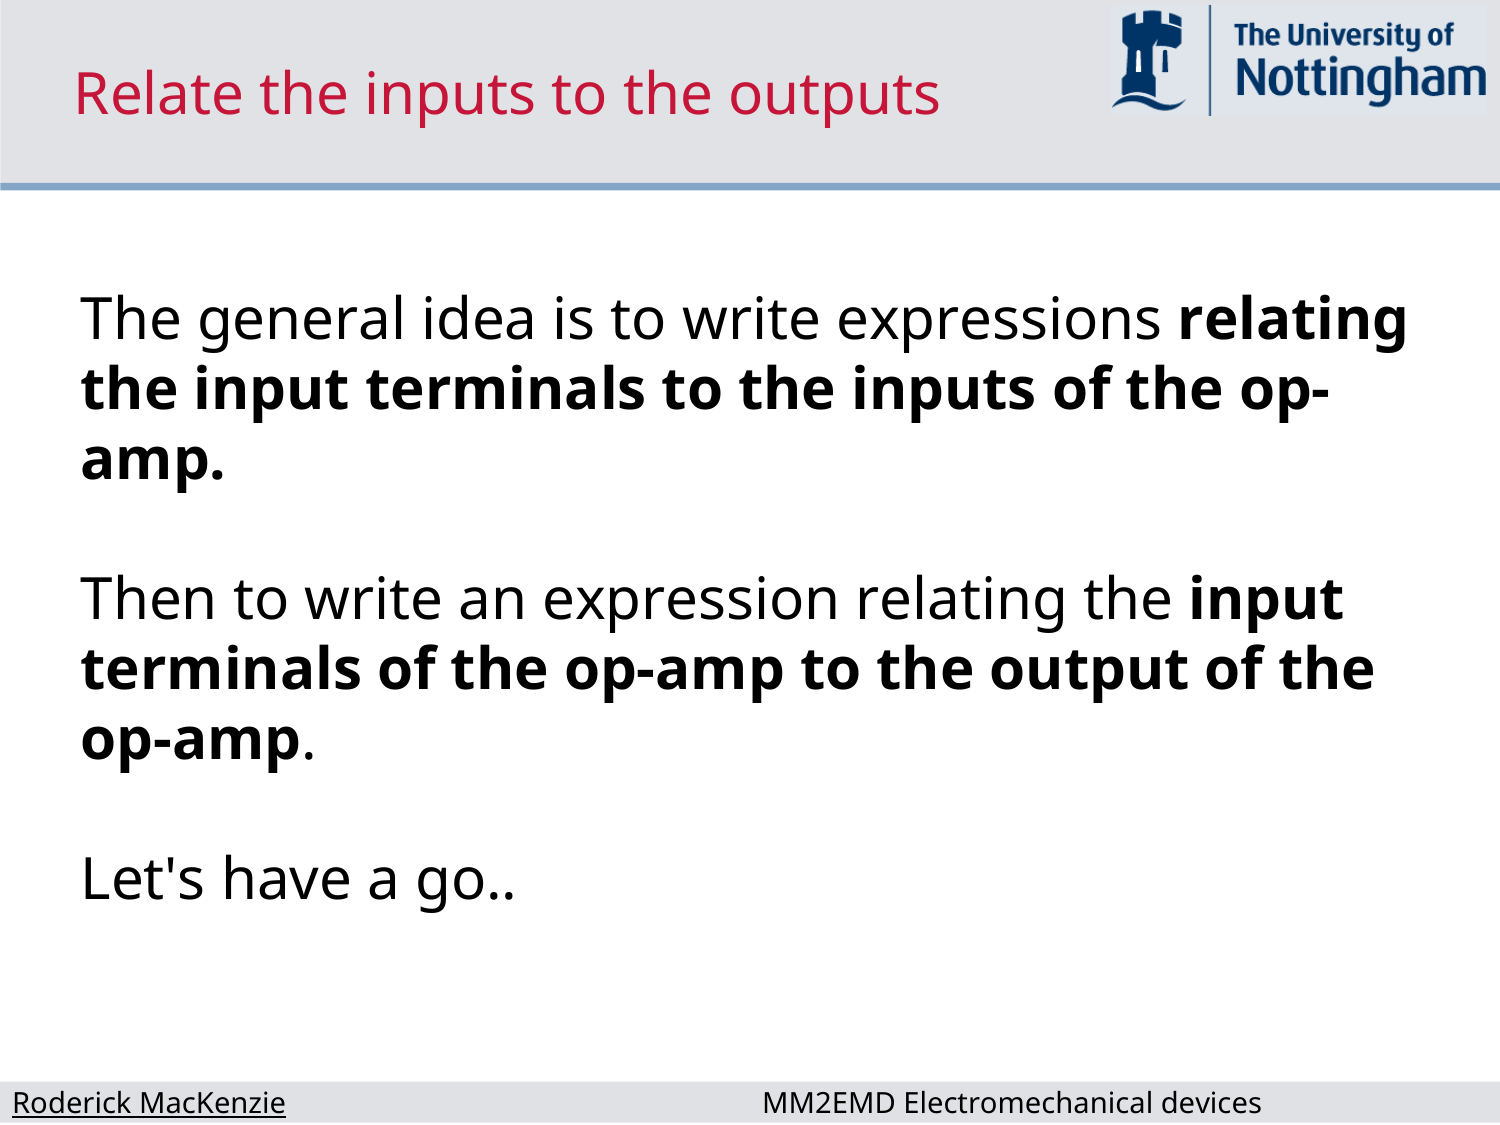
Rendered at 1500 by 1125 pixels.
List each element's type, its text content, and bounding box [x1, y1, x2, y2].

text_box The general idea is to write expressions relating the input terminals to the inputs of the op-amp. Then to write an expression relating the input terminals of the op-amp to the output of the op-amp. Let's have a go.. [65, 273, 1485, 919]
picture [1111, 4, 1487, 116]
title Relate the inputs to the outputs [59, 39, 1297, 145]
